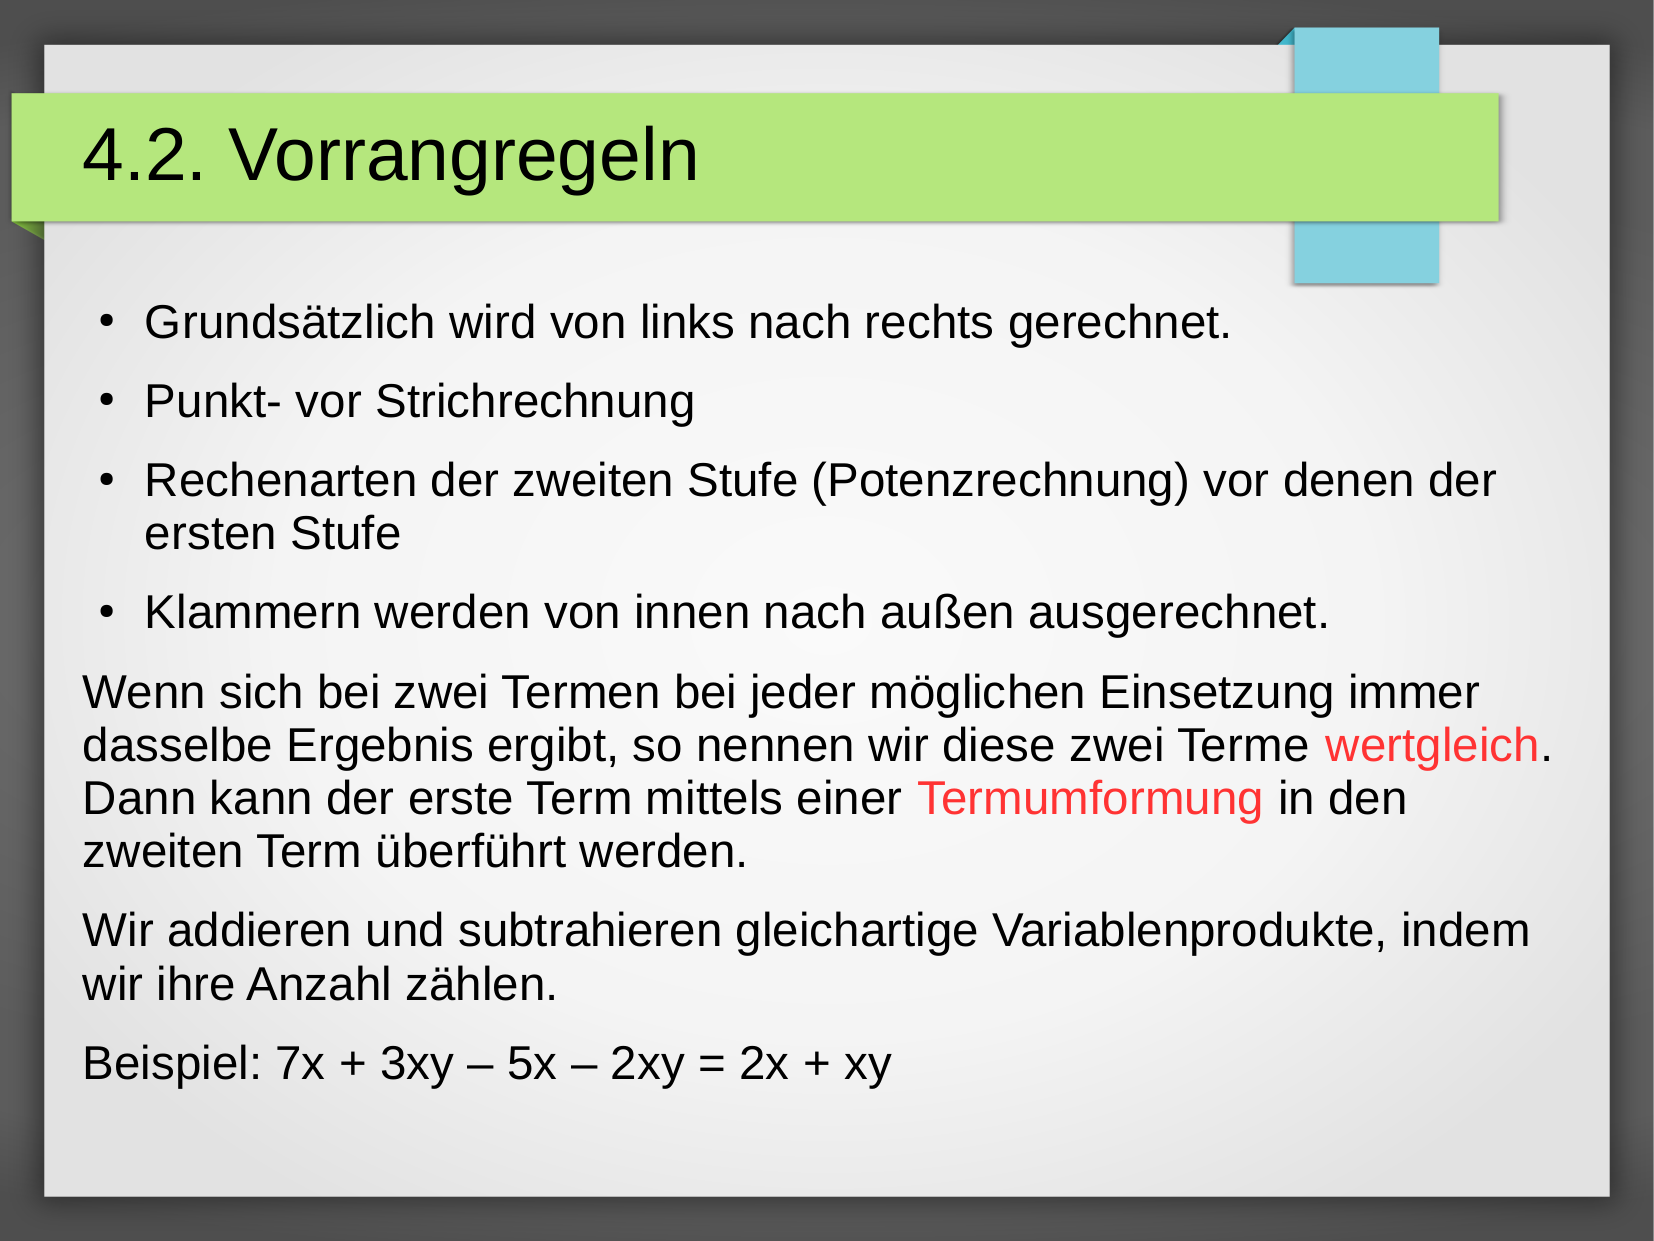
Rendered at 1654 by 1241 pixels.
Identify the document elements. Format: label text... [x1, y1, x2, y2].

list Grundsätzlich wird von links nach rechts gerechnet. Punkt- vor Strichrechnung Rechenarten der zweiten Stufe (Potenzrechnung) vor denen der ersten Stufe Klammern werden von innen nach außen ausgerechnet. Wenn sich bei zwei Termen bei jeder möglichen Einsetzung immer dasselbe Ergebnis ergibt, so nennen wir diese zwei Terme wertgleich. Dann kann der erste Term mittels einer Termumformung in den zweiten Term überführt werden. Wir addieren und subtrahieren gleichartige Variablenprodukte, indem wir ihre Anzahl zählen. Beispiel: 7x + 3xy – 5x – 2xy = 2x + xy [82, 295, 1571, 1099]
title 4.2. Vorrangregeln [82, 70, 1501, 239]
picture [0, 0, 1654, 1241]
